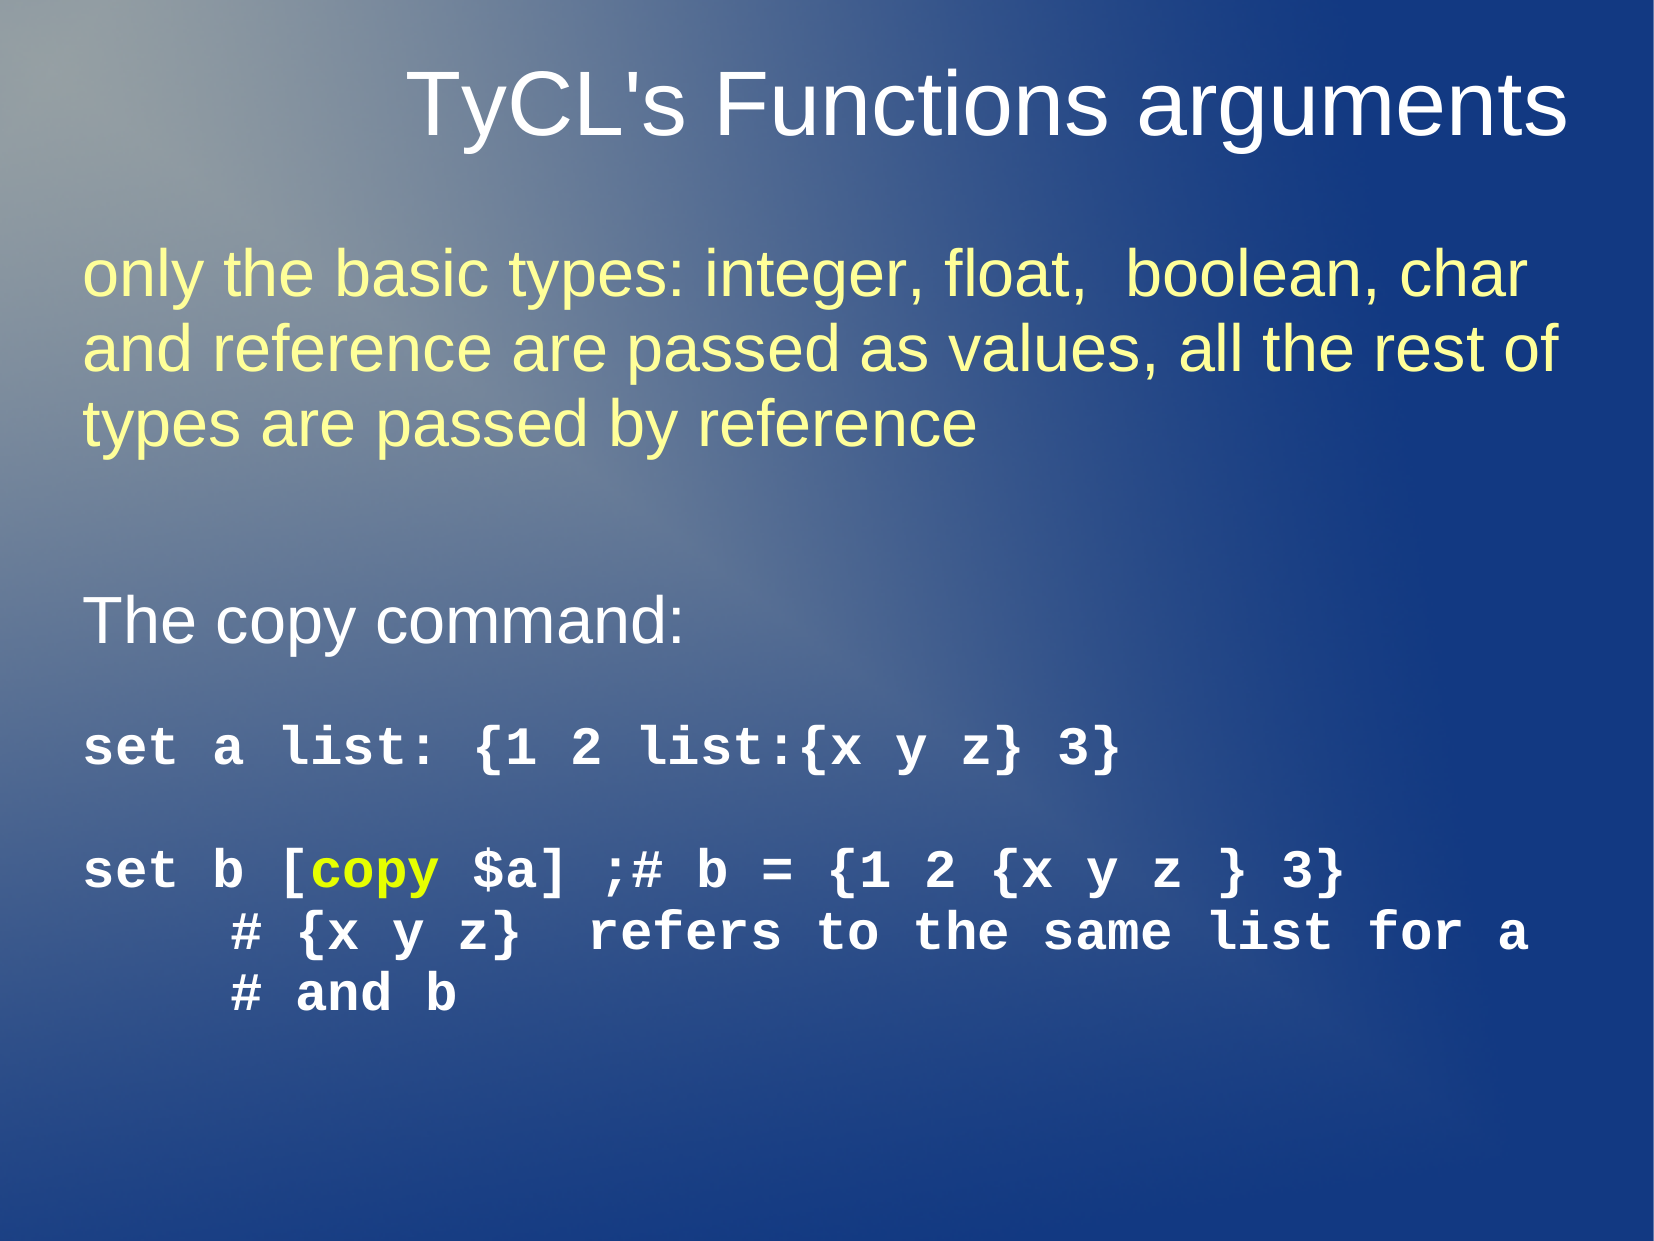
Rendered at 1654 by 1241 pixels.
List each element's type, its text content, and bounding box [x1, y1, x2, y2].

picture [0, 0, 1654, 1241]
title TyCL's Functions arguments [82, 52, 1571, 155]
subtitle only the basic types: integer, float, boolean, char and reference are passed as values, all the rest of types are passed by reference The copy command: set a list: {1 2 list:{x y z} 3} set b [copy $a] ;# b = {1 2 {x y z } 3} # {x y z} refers to the same list for a # and b [82, 236, 1571, 1164]
